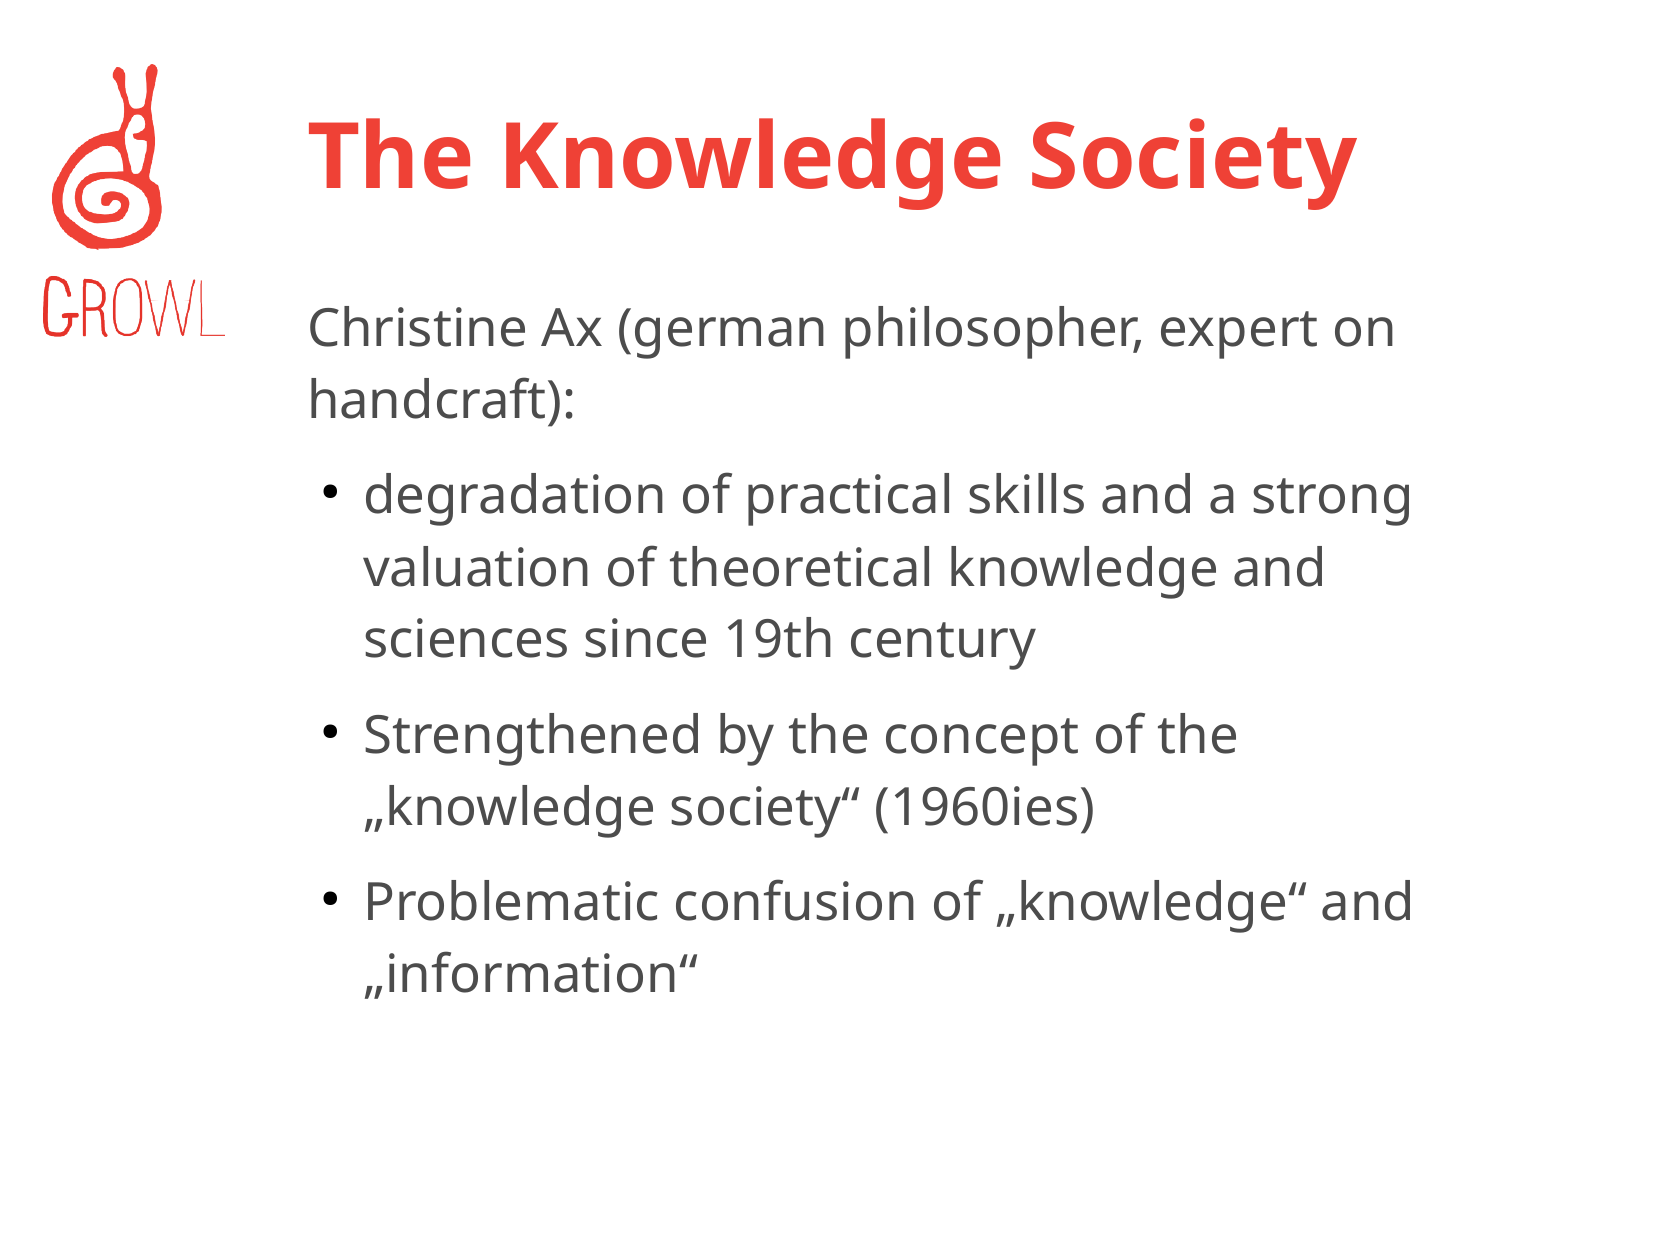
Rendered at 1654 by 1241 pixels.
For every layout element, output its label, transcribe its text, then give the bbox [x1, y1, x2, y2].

picture [43, 64, 225, 337]
title The Knowledge Society [307, 49, 1571, 257]
list Christine Ax (german philosopher, expert on handcraft): degradation of practical skills and a strong valuation of theoretical knowledge and sciences since 19th century Strengthened by the concept of the „knowledge society“ (1960ies) Problematic confusion of „knowledge“ and „information“ [307, 290, 1538, 1010]
